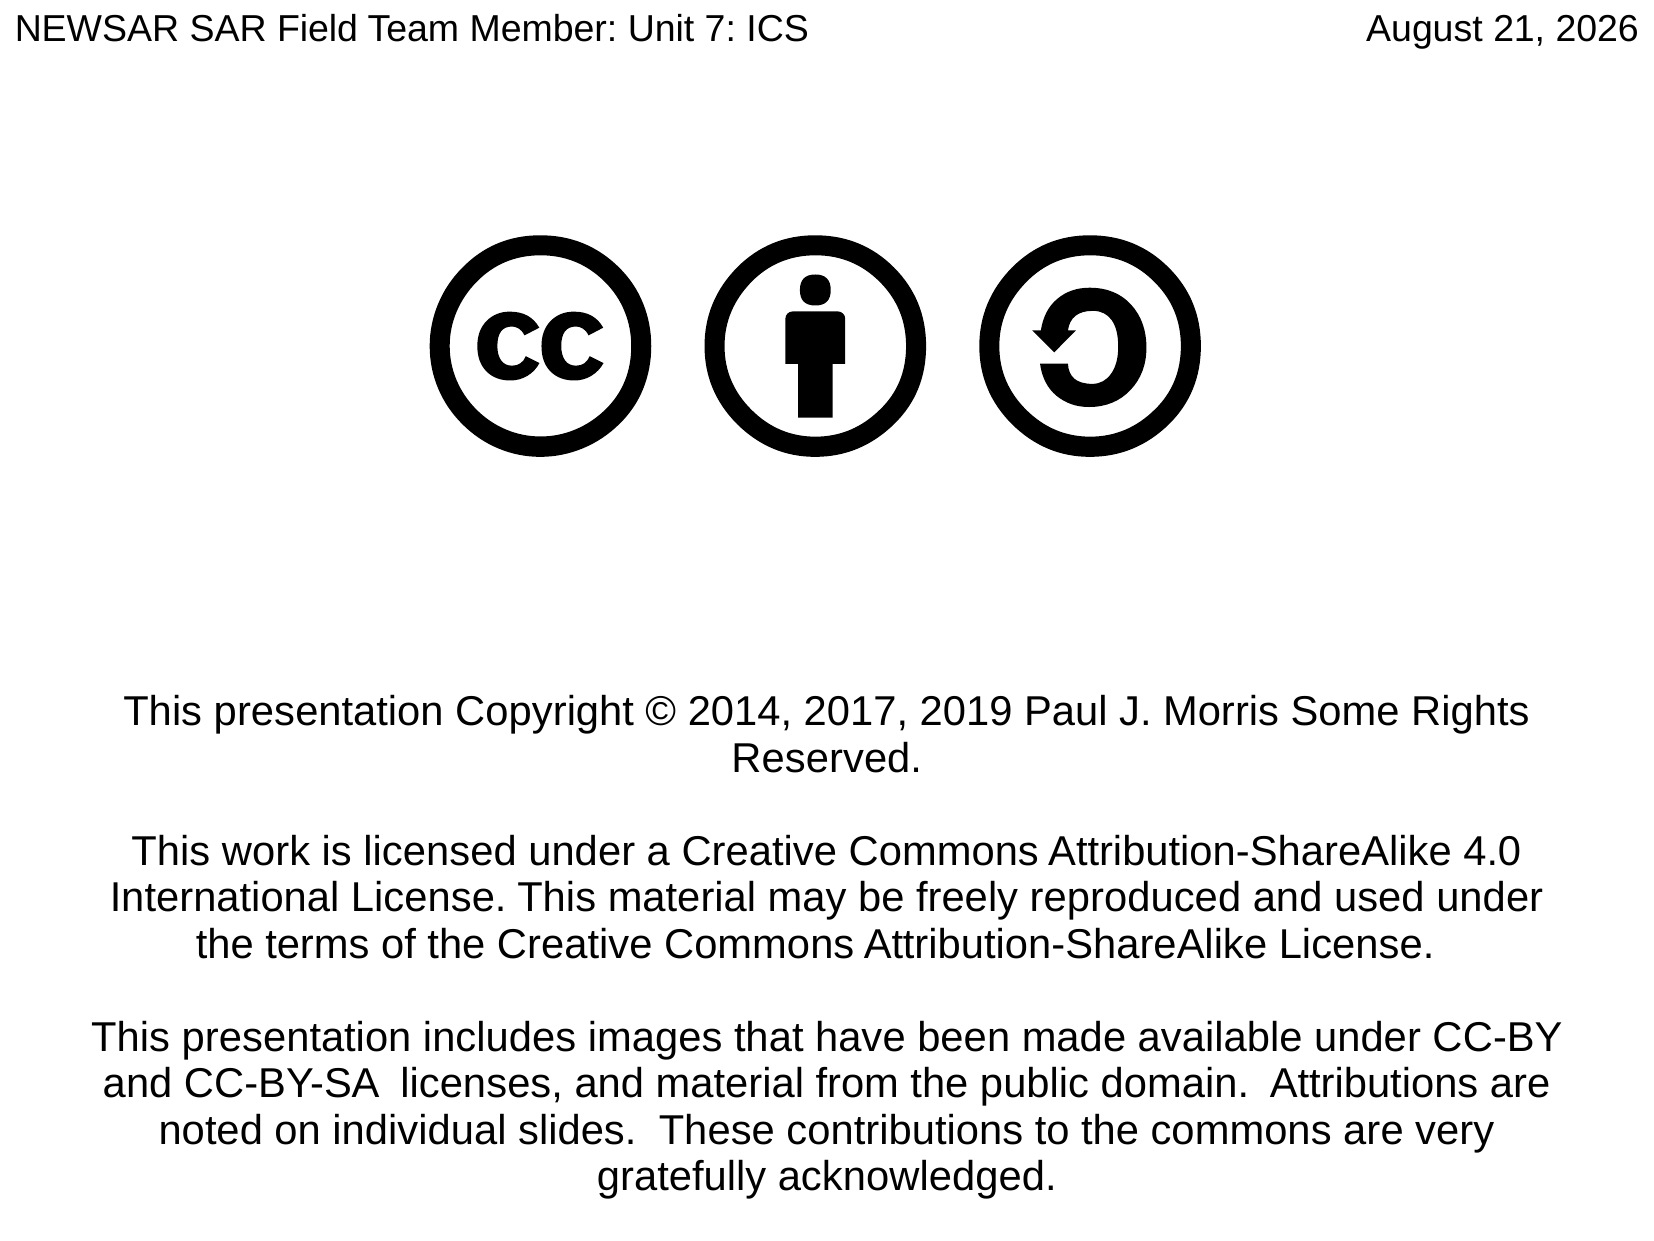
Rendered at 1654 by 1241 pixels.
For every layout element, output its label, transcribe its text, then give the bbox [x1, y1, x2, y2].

picture [702, 233, 928, 459]
picture [977, 233, 1203, 459]
text_box NEWSAR SAR Field Team Member: Unit 7: ICS [0, 0, 933, 57]
text_box This presentation Copyright © 2014, 2017, 2019 Paul J. Morris Some Rights Reserved. This work is licensed under a Creative Commons Attribution-ShareAlike 4.0 International License. This material may be freely reproduced and used under the terms of the Creative Commons Attribution-ShareAlike License. This presentation includes images that have been made available under CC-BY and CC-BY-SA licenses, and material from the public domain. Attributions are noted on individual slides. These contributions to the commons are very gratefully acknowledged. [82, 688, 1571, 1200]
picture [427, 233, 653, 459]
text_box February 28, 2020 [1179, 0, 1654, 57]
